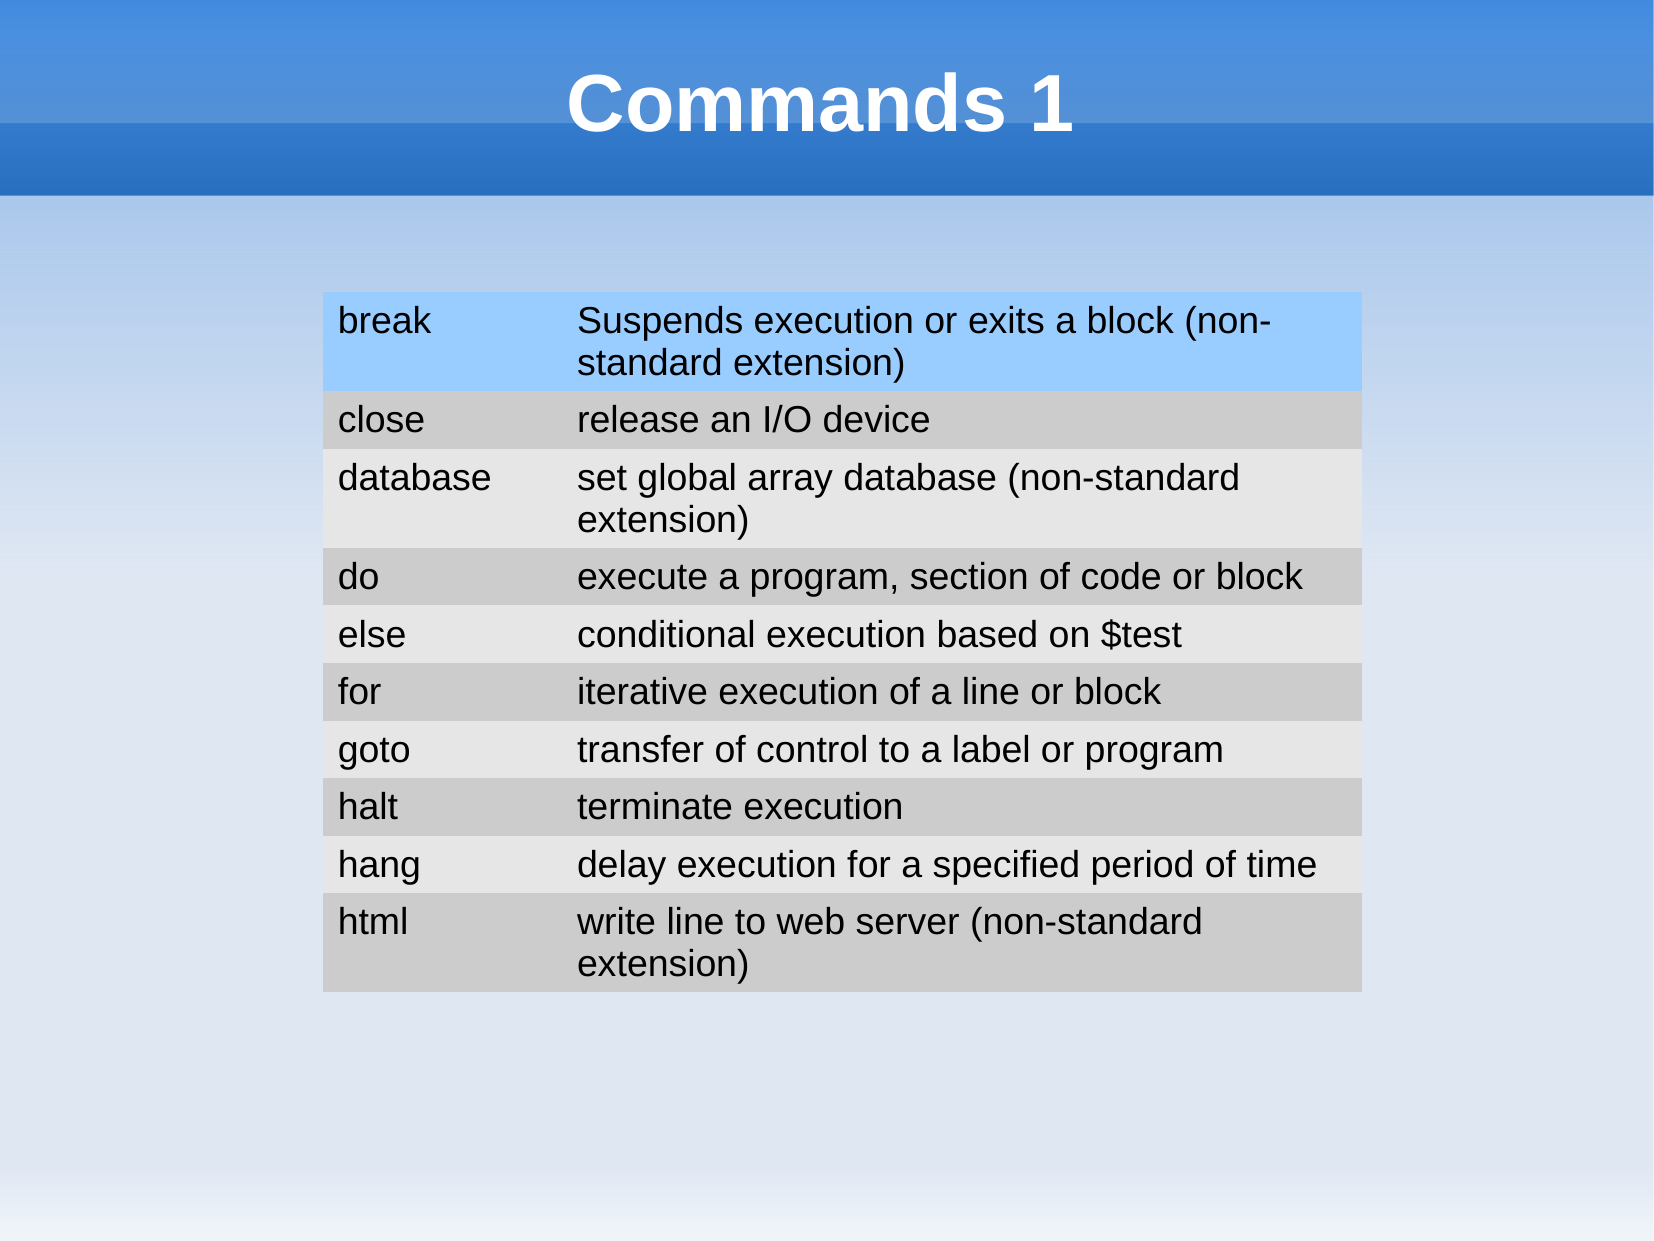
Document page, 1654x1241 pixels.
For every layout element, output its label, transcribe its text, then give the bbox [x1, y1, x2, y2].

table_cell set global array database (non-standard extension) [562, 449, 1362, 548]
table_cell else [323, 605, 562, 663]
table_cell goto [323, 721, 562, 778]
table_header break [323, 292, 562, 391]
table_cell terminate execution [562, 778, 1362, 836]
title Commands 1 [76, 0, 1565, 208]
table_cell database [323, 449, 562, 548]
table_cell hang [323, 836, 562, 893]
table_cell for [323, 663, 562, 721]
table_cell halt [323, 778, 562, 836]
table_cell iterative execution of a line or block [562, 663, 1362, 721]
table_cell delay execution for a specified period of time [562, 836, 1362, 893]
table_header Suspends execution or exits a block (non-standard extension) [562, 292, 1362, 391]
table_cell html [323, 893, 562, 992]
table_cell transfer of control to a label or program [562, 721, 1362, 778]
table_cell do [323, 548, 562, 605]
picture [0, 0, 1654, 1241]
table_cell conditional execution based on $test [562, 605, 1362, 663]
table_cell release an I/O device [562, 391, 1362, 449]
table_cell execute a program, section of code or block [562, 548, 1362, 605]
table_cell close [323, 391, 562, 449]
table_cell write line to web server (non-standard extension) [562, 893, 1362, 992]
